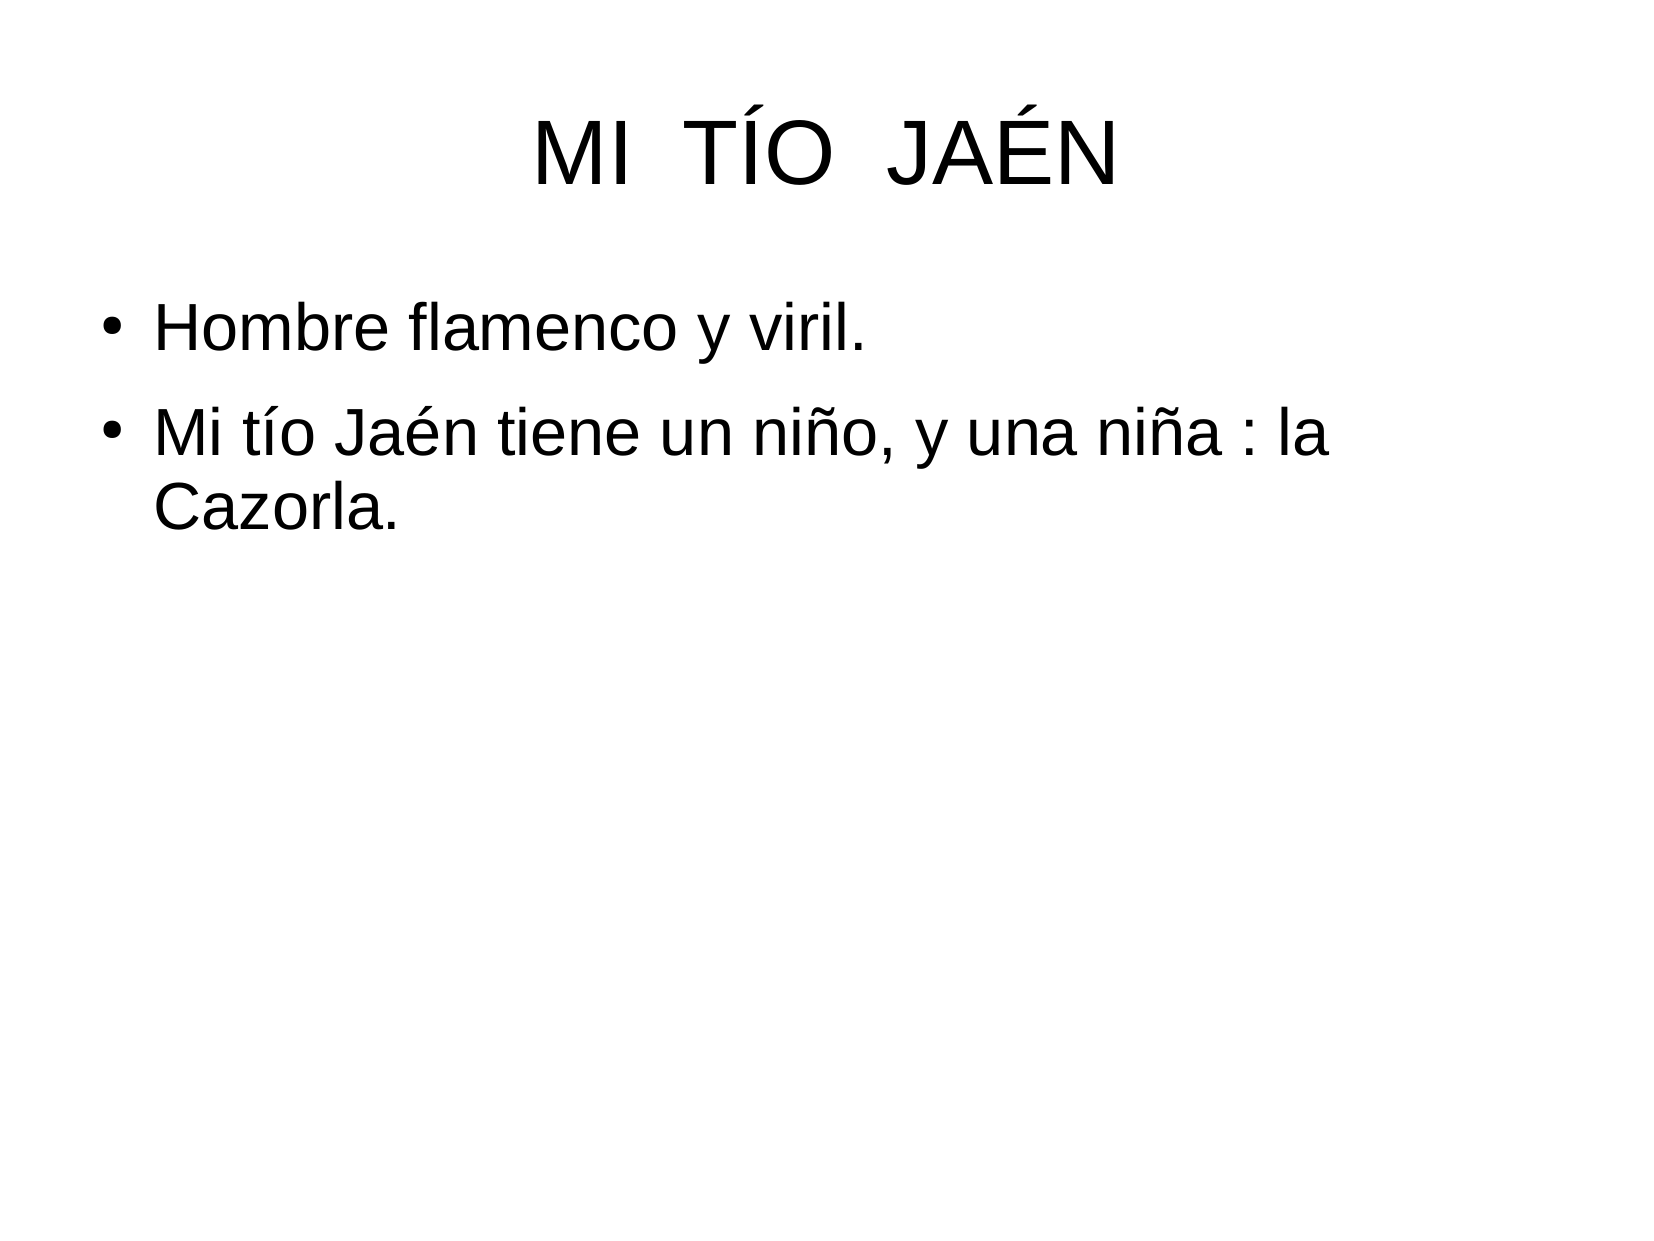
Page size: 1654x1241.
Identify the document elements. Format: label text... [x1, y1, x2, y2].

title MI TÍO JAÉN [82, 49, 1571, 257]
list Hombre flamenco y viril. Mi tío Jaén tiene un niño, y una niña : la Cazorla. [82, 290, 1571, 1010]
